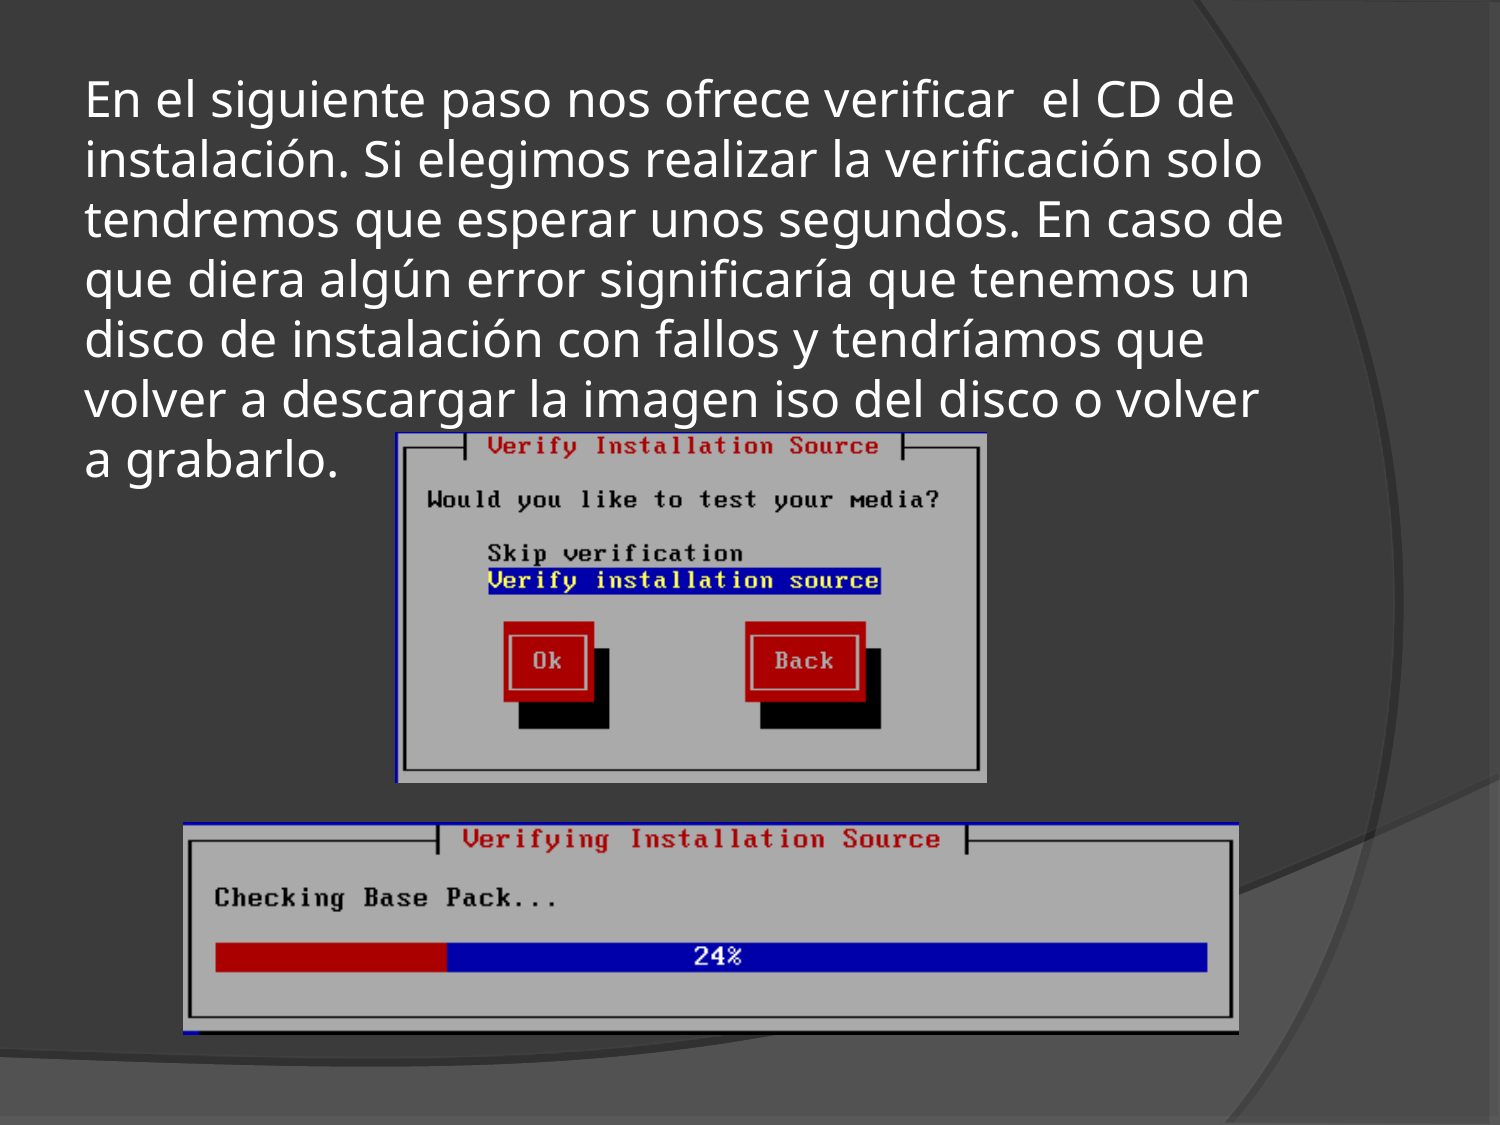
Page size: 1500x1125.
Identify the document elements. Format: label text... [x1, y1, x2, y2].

title En el siguiente paso nos ofrece verificar el CD de instalación. Si elegimos realizar la verificación solo tendremos que esperar unos segundos. En caso de que diera algún error significaría que tenemos un disco de instalación con fallos y tendríamos que volver a descargar la imagen iso del disco o volver a grabarlo. [76, 0, 1302, 364]
picture [183, 822, 1239, 1035]
picture [395, 432, 987, 783]
